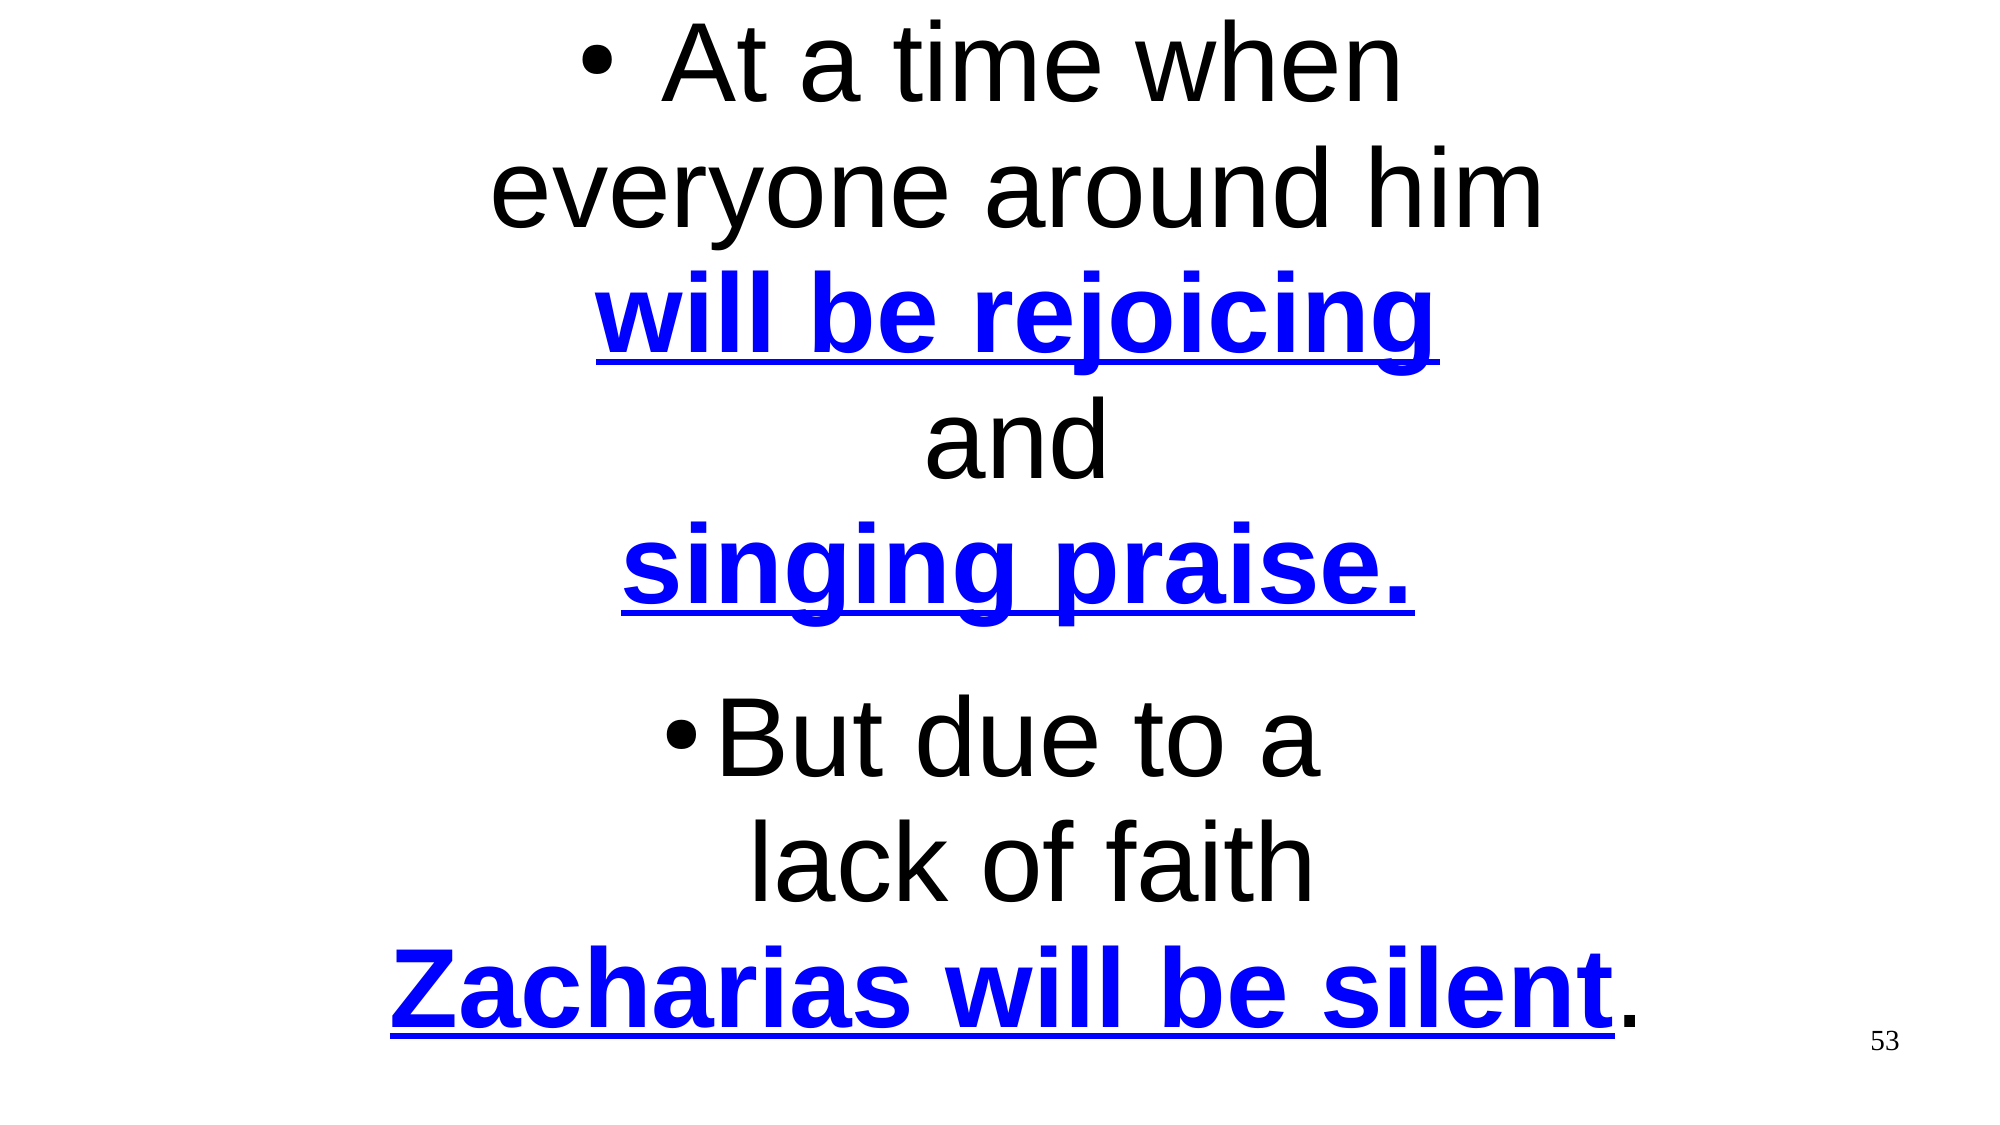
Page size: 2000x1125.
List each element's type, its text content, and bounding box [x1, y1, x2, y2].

list At a time when everyone around him will be rejoicing and singing praise. But due to a lack of faith Zacharias will be silent. [0, 0, 1996, 1123]
